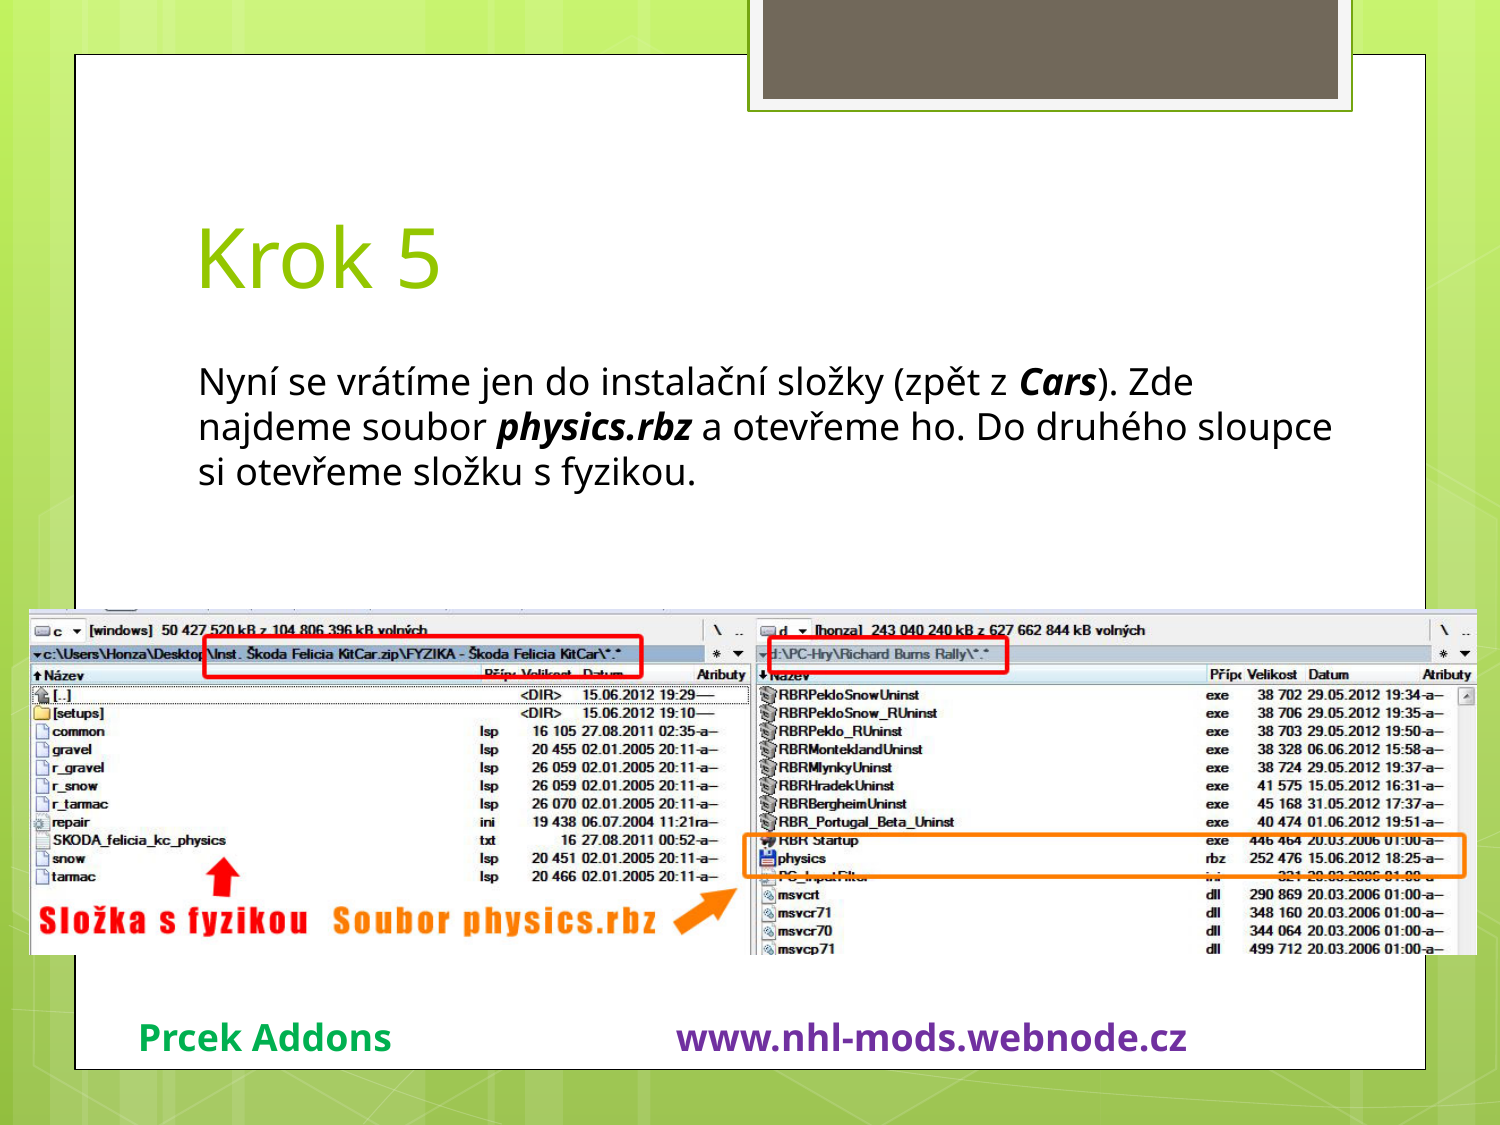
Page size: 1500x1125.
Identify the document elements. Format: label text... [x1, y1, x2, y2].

text_box Nyní se vrátíme jen do instalační složky (zpět z Cars). Zde najdeme soubor physics.rbz a otevřeme ho. Do druhého sloupce si otevřeme složku s fyzikou. [183, 349, 1353, 502]
title Krok 5 [179, 125, 1333, 313]
picture [29, 609, 1477, 955]
text_box Prcek Addons www.nhl-mods.webnode.cz [123, 1006, 1389, 1068]
